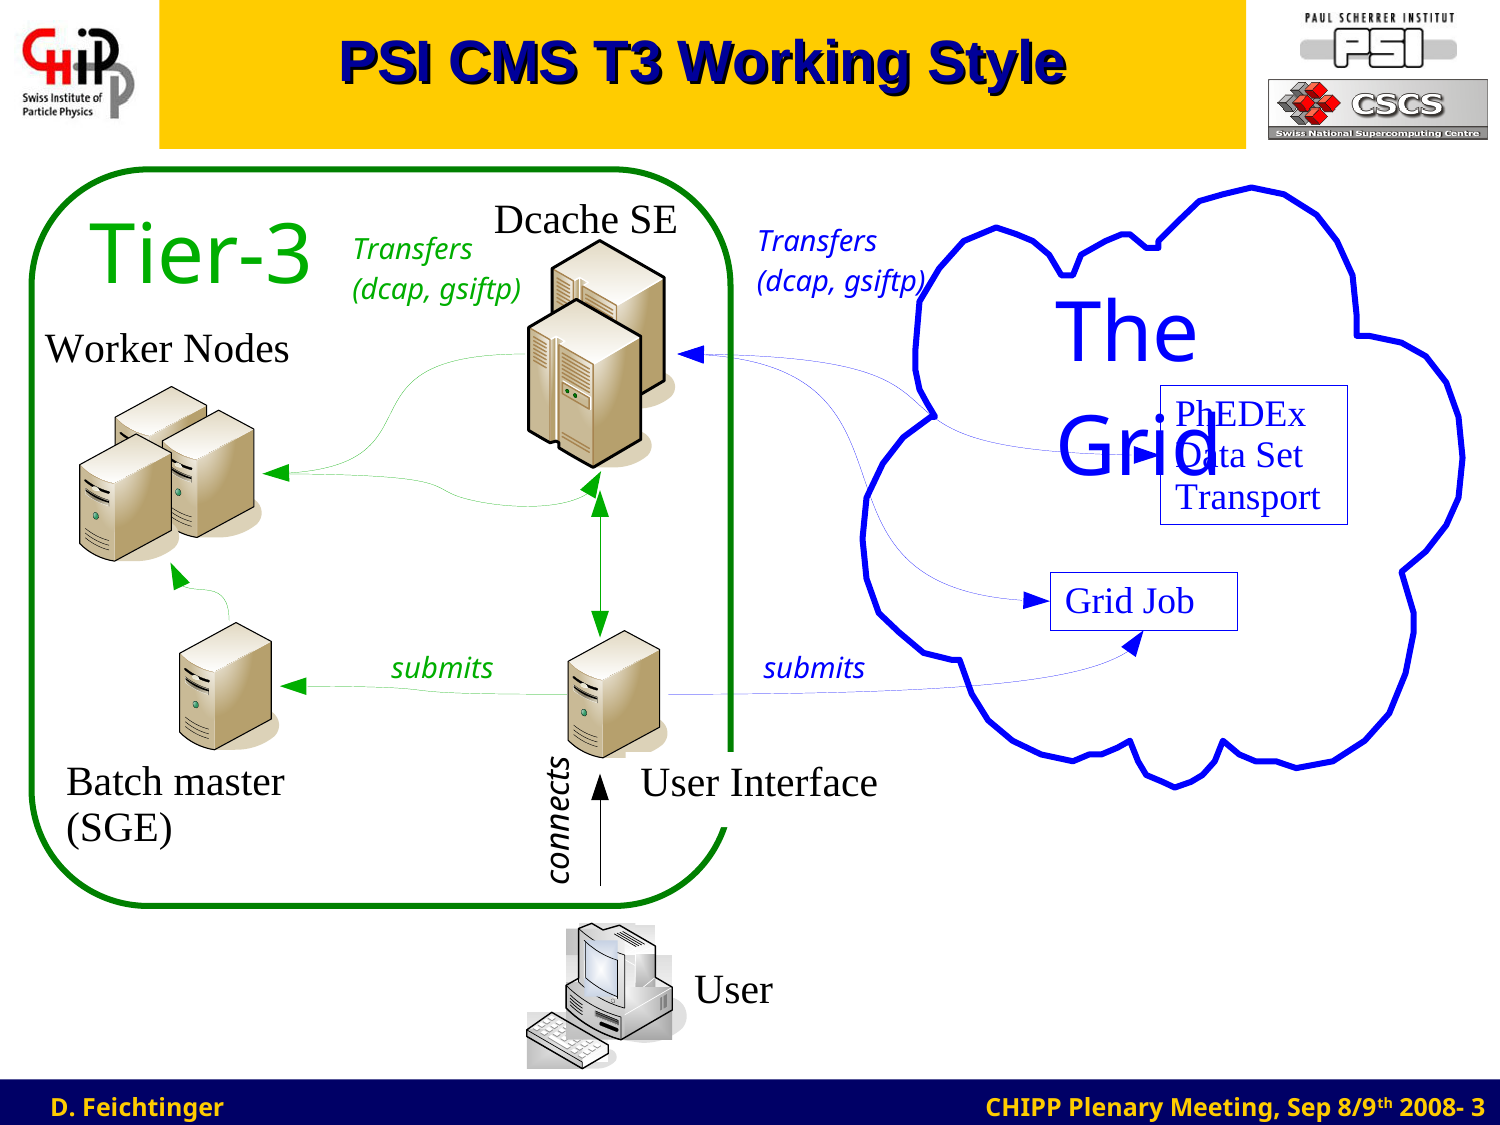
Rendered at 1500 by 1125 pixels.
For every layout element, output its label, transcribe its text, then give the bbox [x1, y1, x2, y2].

text_box Grid Job [1050, 572, 1238, 631]
text_box PhEDEx Data Set Transport [1160, 385, 1348, 525]
text_box submits [748, 640, 911, 716]
text_box The Grid [1040, 265, 1303, 370]
text_box Transfers (dcap, gsiftp) [337, 220, 539, 353]
text_box submits [376, 640, 539, 716]
title PSI CMS T3 Working Style [159, 18, 1247, 114]
text_box User [679, 959, 792, 1035]
chart [566, 629, 669, 760]
text_box Dcache SE [685, 188, 742, 264]
text_box Batch master (SGE) [51, 750, 352, 859]
picture [1300, 12, 1457, 69]
text_box User Interface [625, 752, 926, 828]
text_box Transfers (dcap, gsiftp) [742, 213, 944, 345]
chart [78, 393, 263, 563]
picture [14, 20, 142, 128]
text_box Tier-3 [75, 187, 338, 292]
picture [1268, 79, 1488, 140]
chart [178, 621, 280, 750]
chart [525, 921, 688, 1071]
text_box connects [526, 738, 602, 901]
text_box Dcache SE [479, 188, 725, 264]
text_box Worker Nodes [35, 317, 330, 393]
chart [525, 264, 678, 472]
